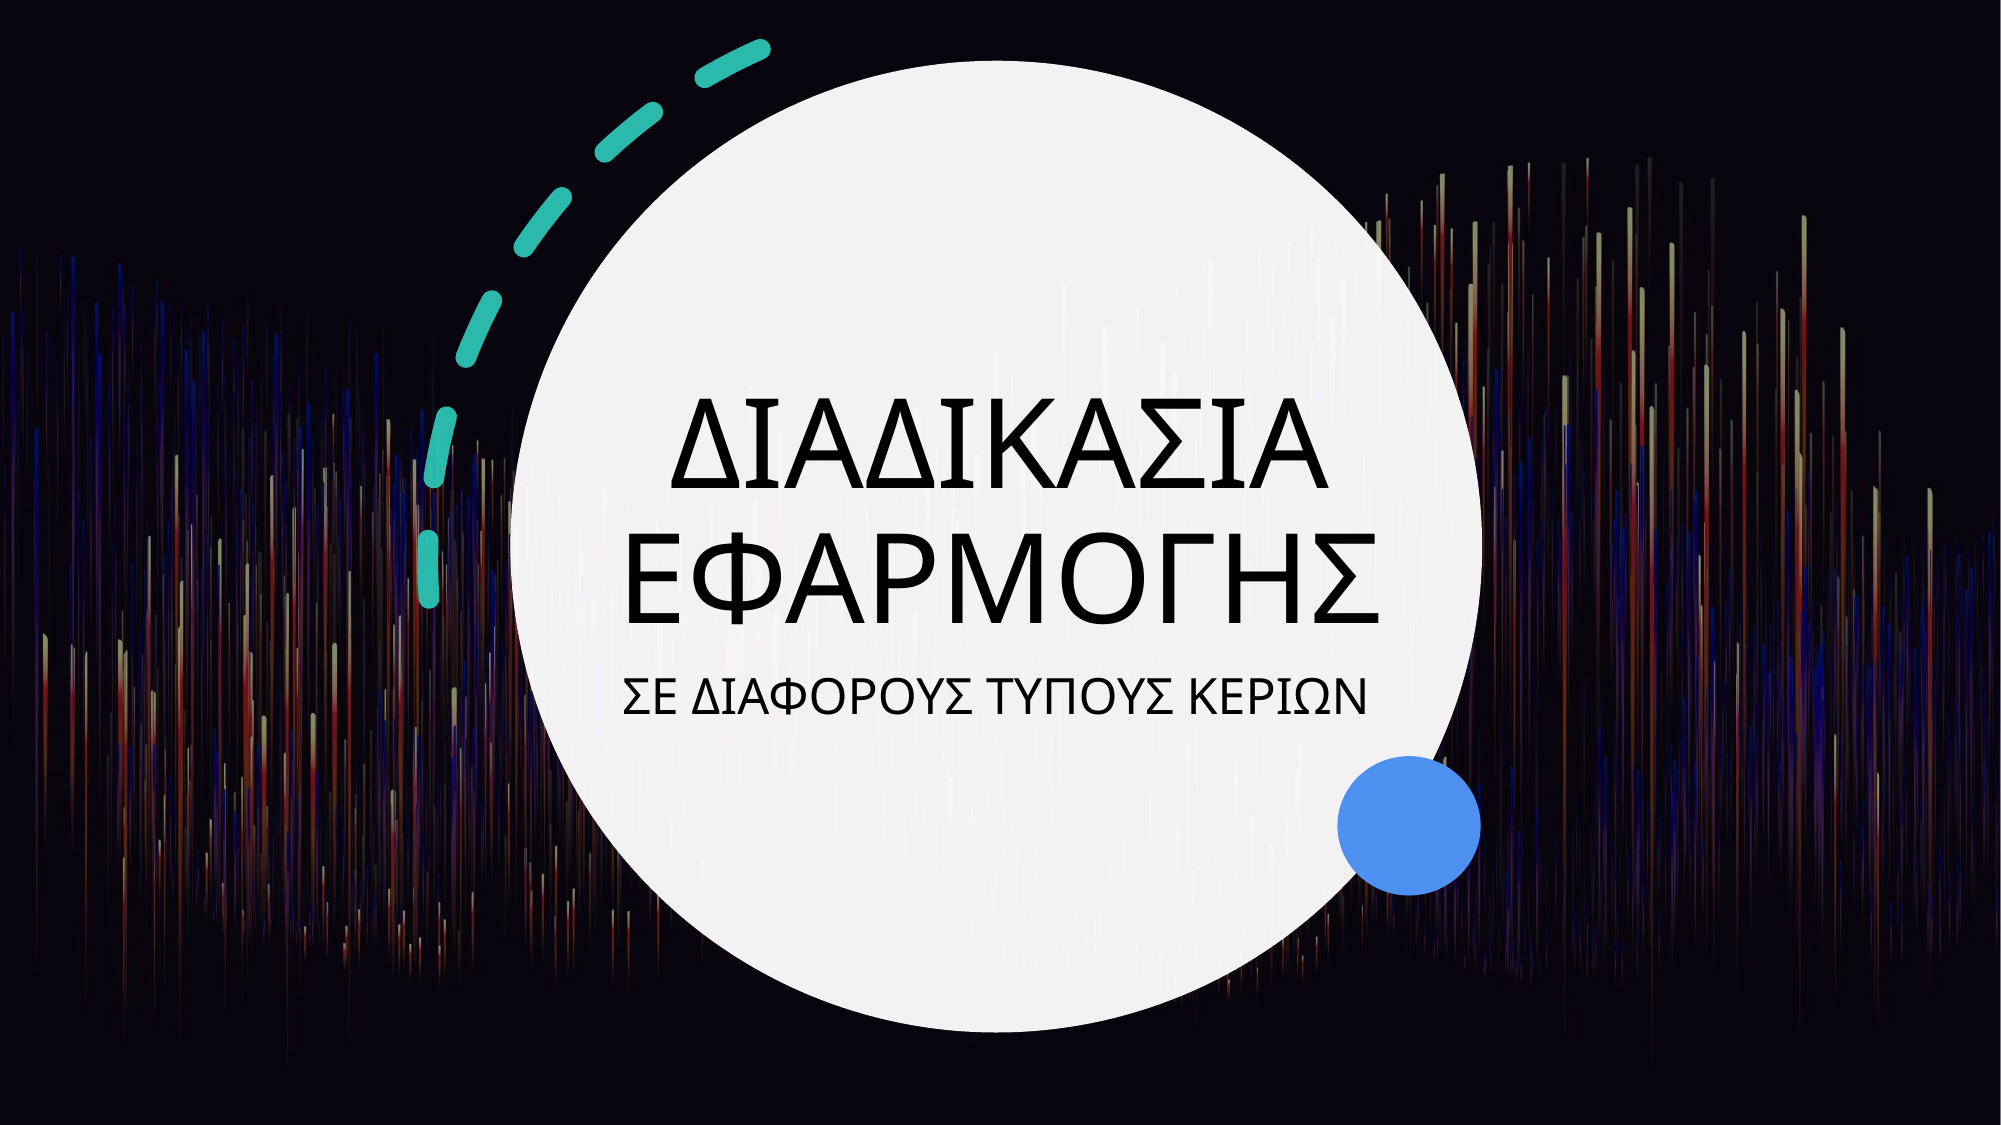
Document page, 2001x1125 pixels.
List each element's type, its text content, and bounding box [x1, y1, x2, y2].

picture [0, 0, 2000, 1125]
text_box [510, 286, 1483, 1033]
title ΔΙΑΔΙΚΑΣΙΑ ΕΦΑΡΜΟΓΗΣ [586, 169, 1414, 659]
text_box [690, 60, 1302, 169]
subtitle ΣΕ ΔΙΑΦΟΡΟΥΣ ΤΥΠΟΥΣ ΚΕΡΙΩΝ [606, 663, 1387, 804]
